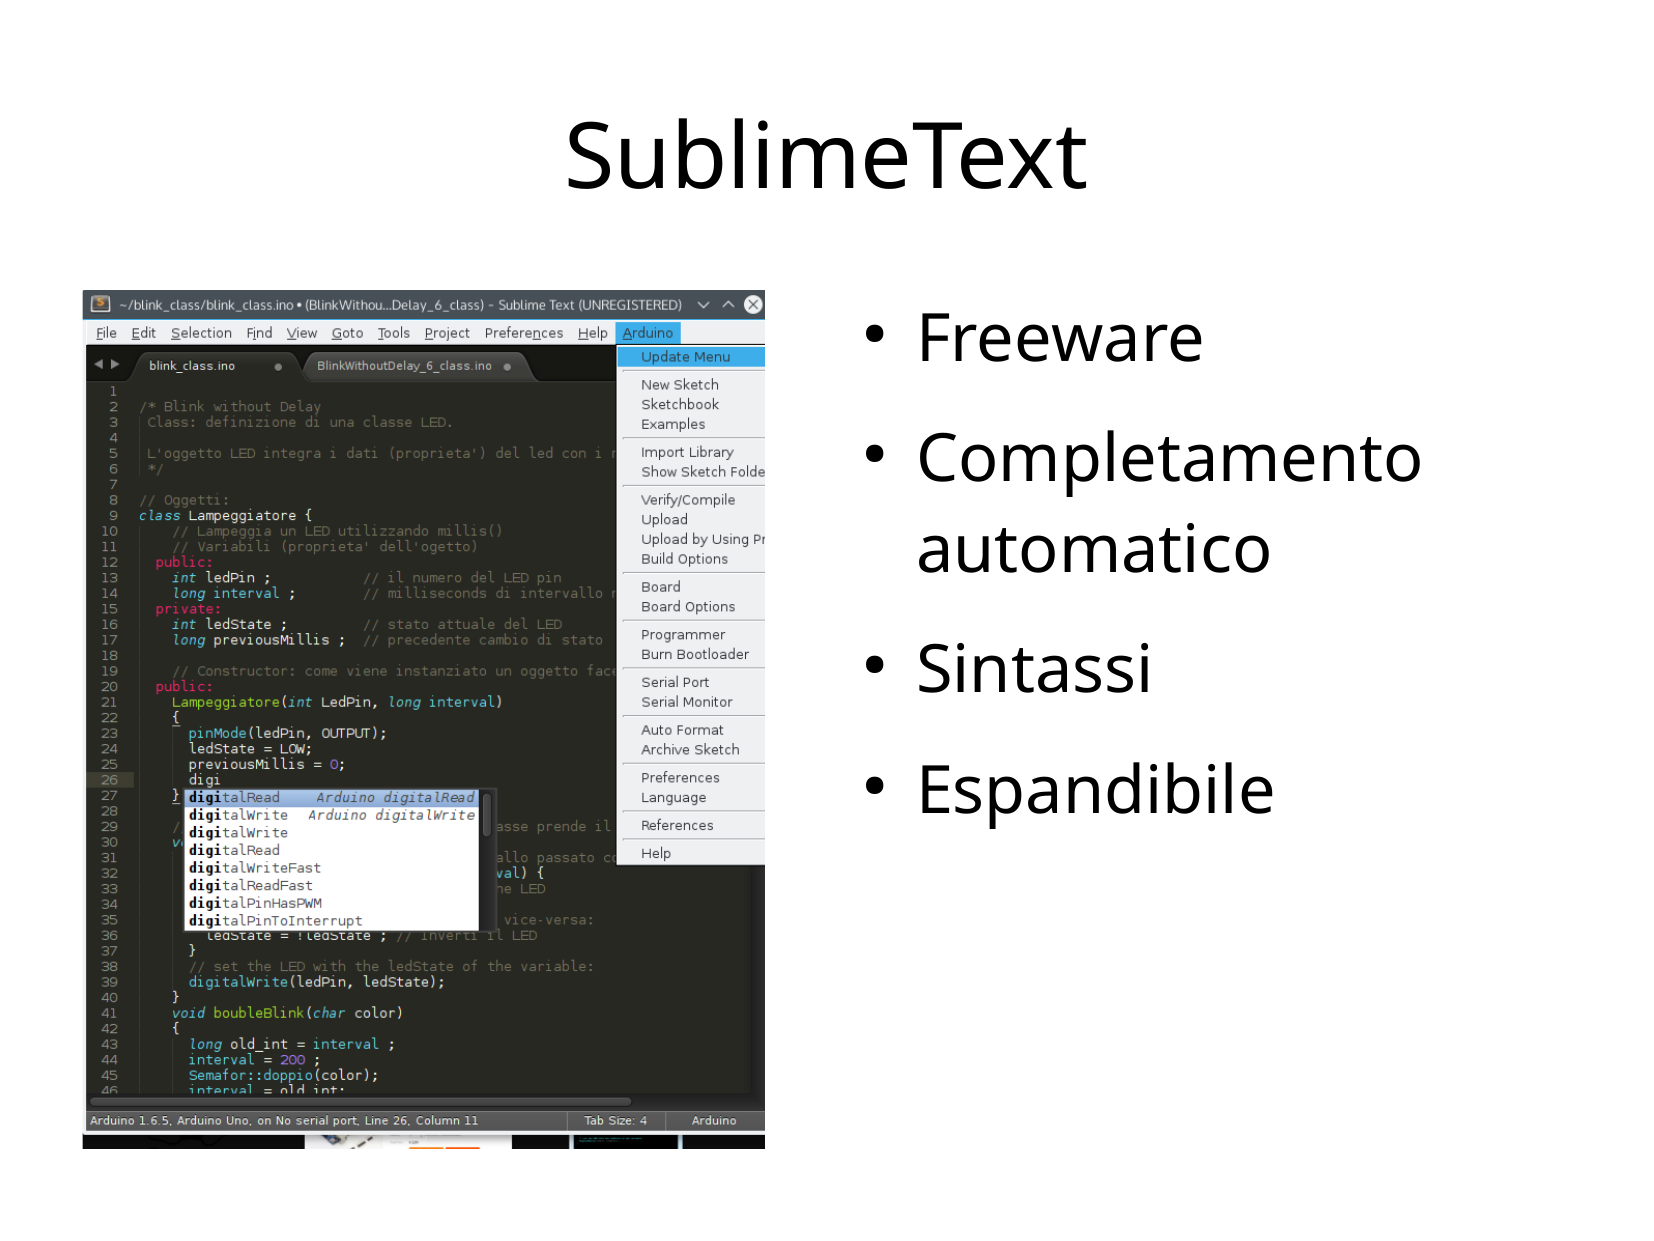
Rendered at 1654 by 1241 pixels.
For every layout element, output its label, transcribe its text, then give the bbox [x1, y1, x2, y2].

title SublimeText [82, 49, 1571, 257]
picture [82, 290, 766, 1149]
list Freeware Completamento automatico Sintassi Espandibile [845, 290, 1572, 1010]
